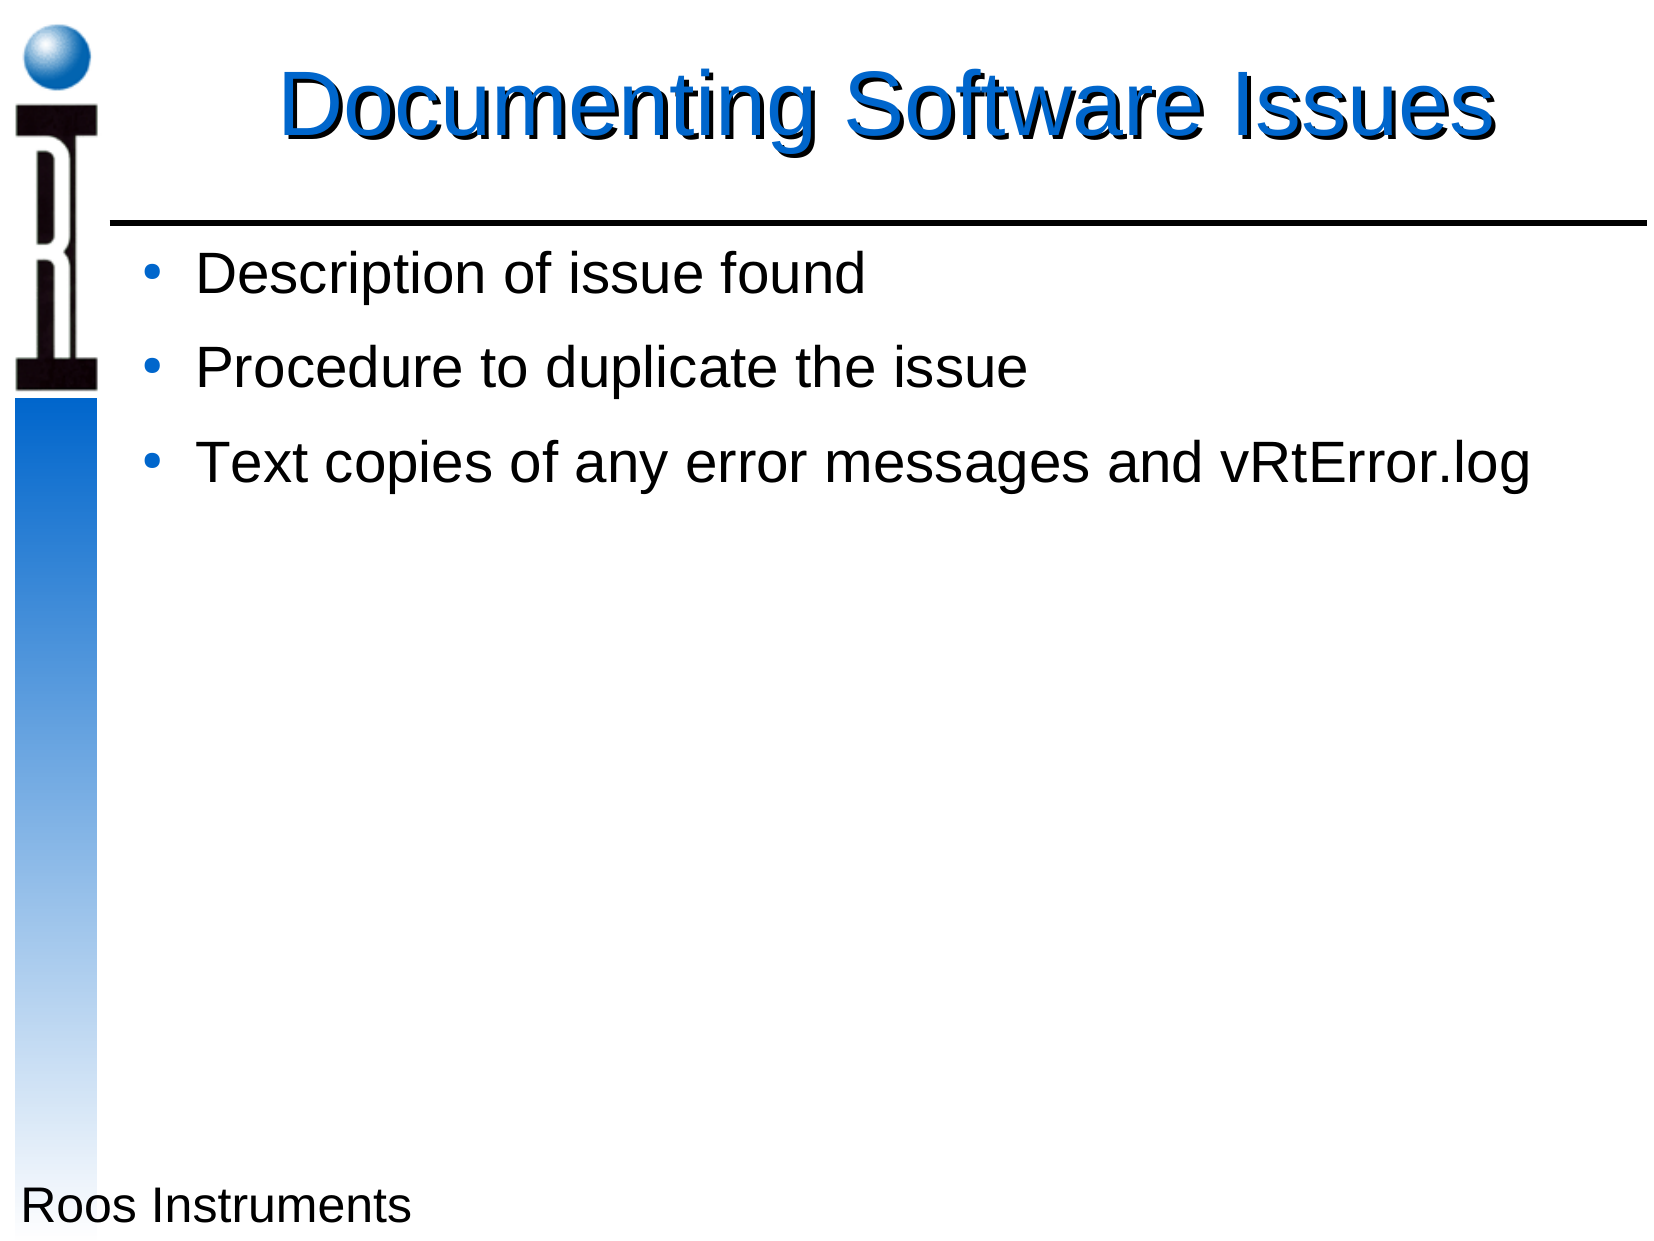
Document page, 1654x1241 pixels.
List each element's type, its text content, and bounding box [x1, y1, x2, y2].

title Documenting Software Issues [121, 0, 1654, 208]
list Description of issue found Procedure to duplicate the issue Text copies of any error messages and vRtError.log [124, 240, 1654, 1109]
picture [11, 20, 103, 398]
